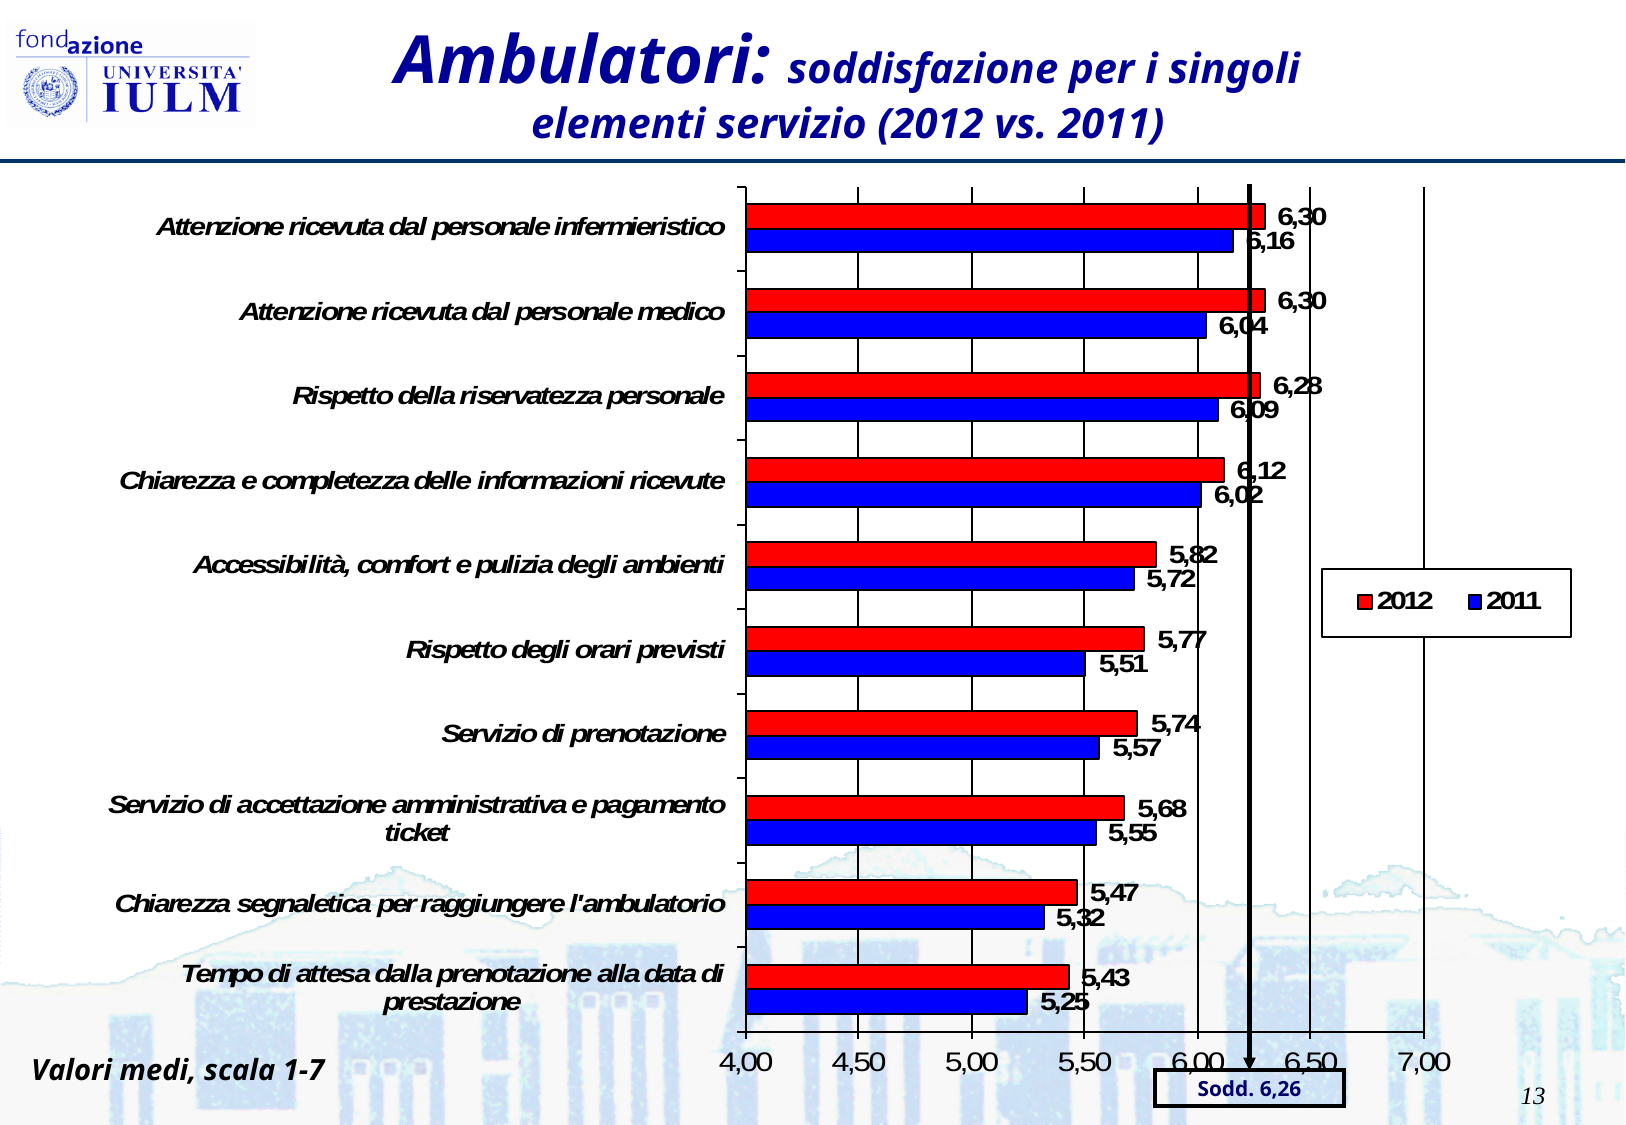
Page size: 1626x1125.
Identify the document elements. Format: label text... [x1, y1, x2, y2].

picture [5, 19, 256, 127]
picture [80, 160, 1581, 1114]
text_box Valori medi, scala 1-7 [16, 1043, 340, 1095]
text_box Sodd. 6,26 [1154, 1070, 1345, 1106]
text_box Ambulatori: soddisfazione per i singoli elementi servizio (2012 vs. 2011) [304, 18, 1392, 144]
